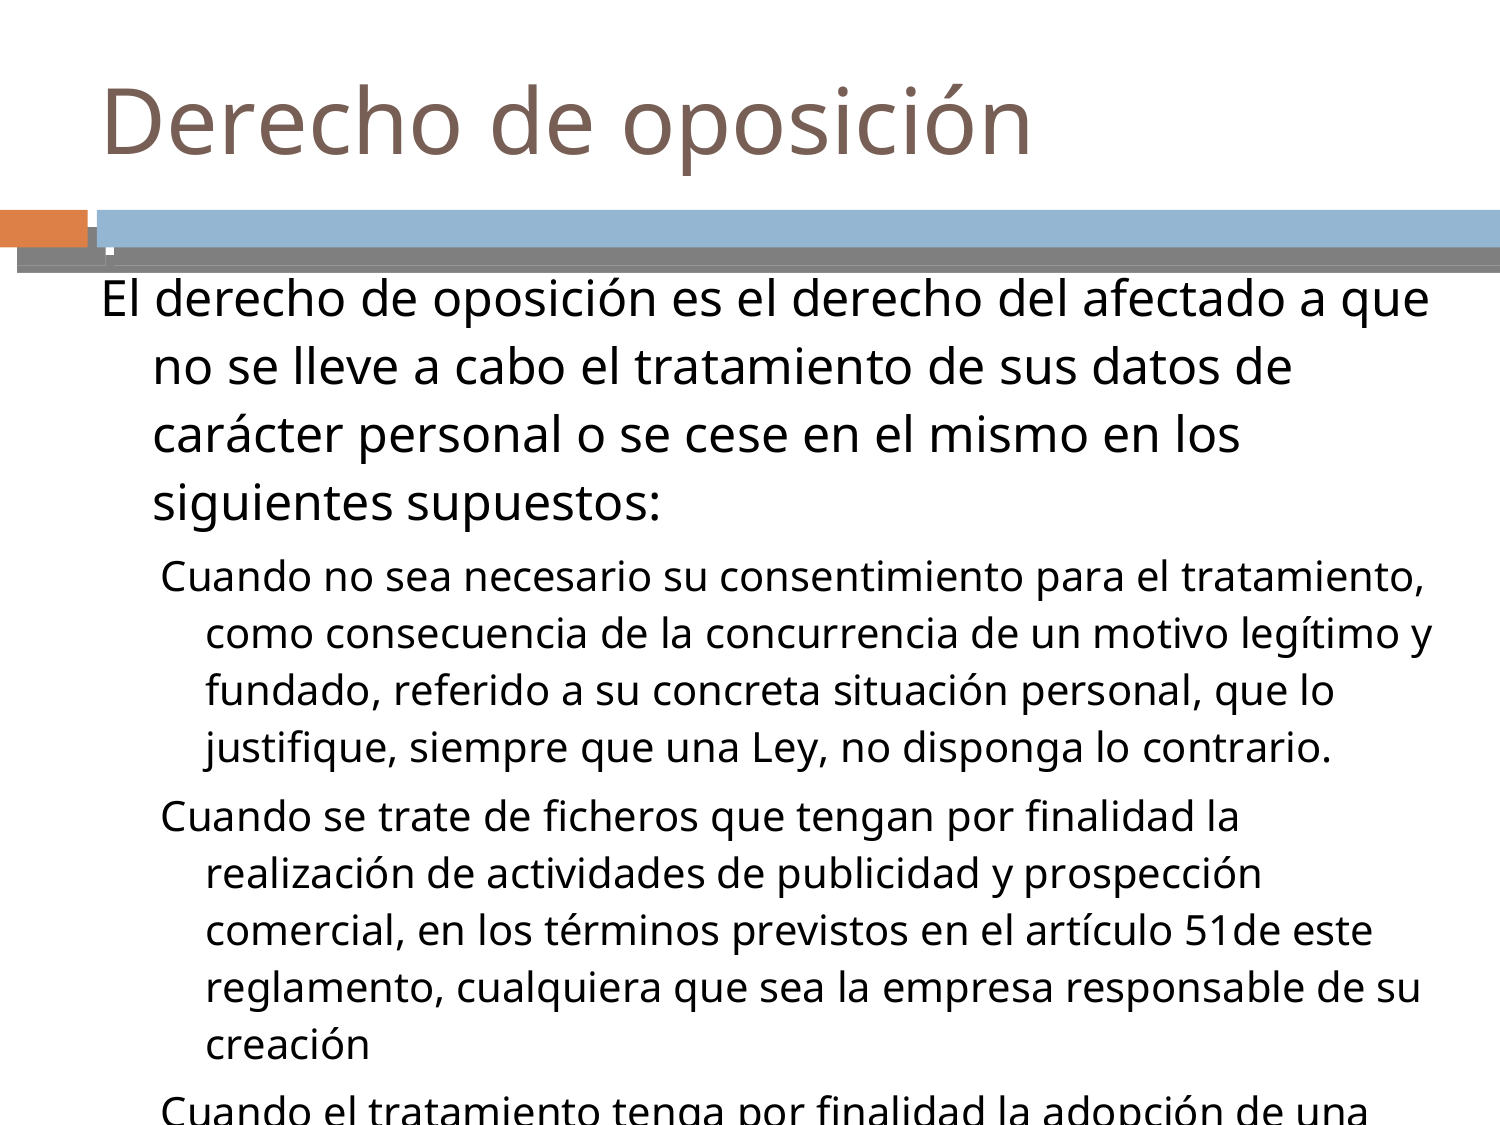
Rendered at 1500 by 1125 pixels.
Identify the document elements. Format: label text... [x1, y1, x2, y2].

list El derecho de oposición es el derecho del afectado a que no se lleve a cabo el tratamiento de sus datos de carácter personal o se cese en el mismo en los siguientes supuestos: Cuando no sea necesario su consentimiento para el tratamiento, como consecuencia de la concurrencia de un motivo legítimo y fundado, referido a su concreta situación personal, que lo justifique, siempre que una Ley, no disponga lo contrario. Cuando se trate de ficheros que tengan por finalidad la realización de actividades de publicidad y prospección comercial, en los términos previstos en el artículo 51de este reglamento, cualquiera que sea la empresa responsable de su creación Cuando el tratamiento tenga por finalidad la adopción de una decisión referida al afectado y basada únicamente en un tratamiento automatizado de sus datos de carácter personal, en los términos previstos en el artículo 36 de este reglamento. [100, 262, 1438, 1049]
title Derecho de oposición [99, 8, 1438, 230]
